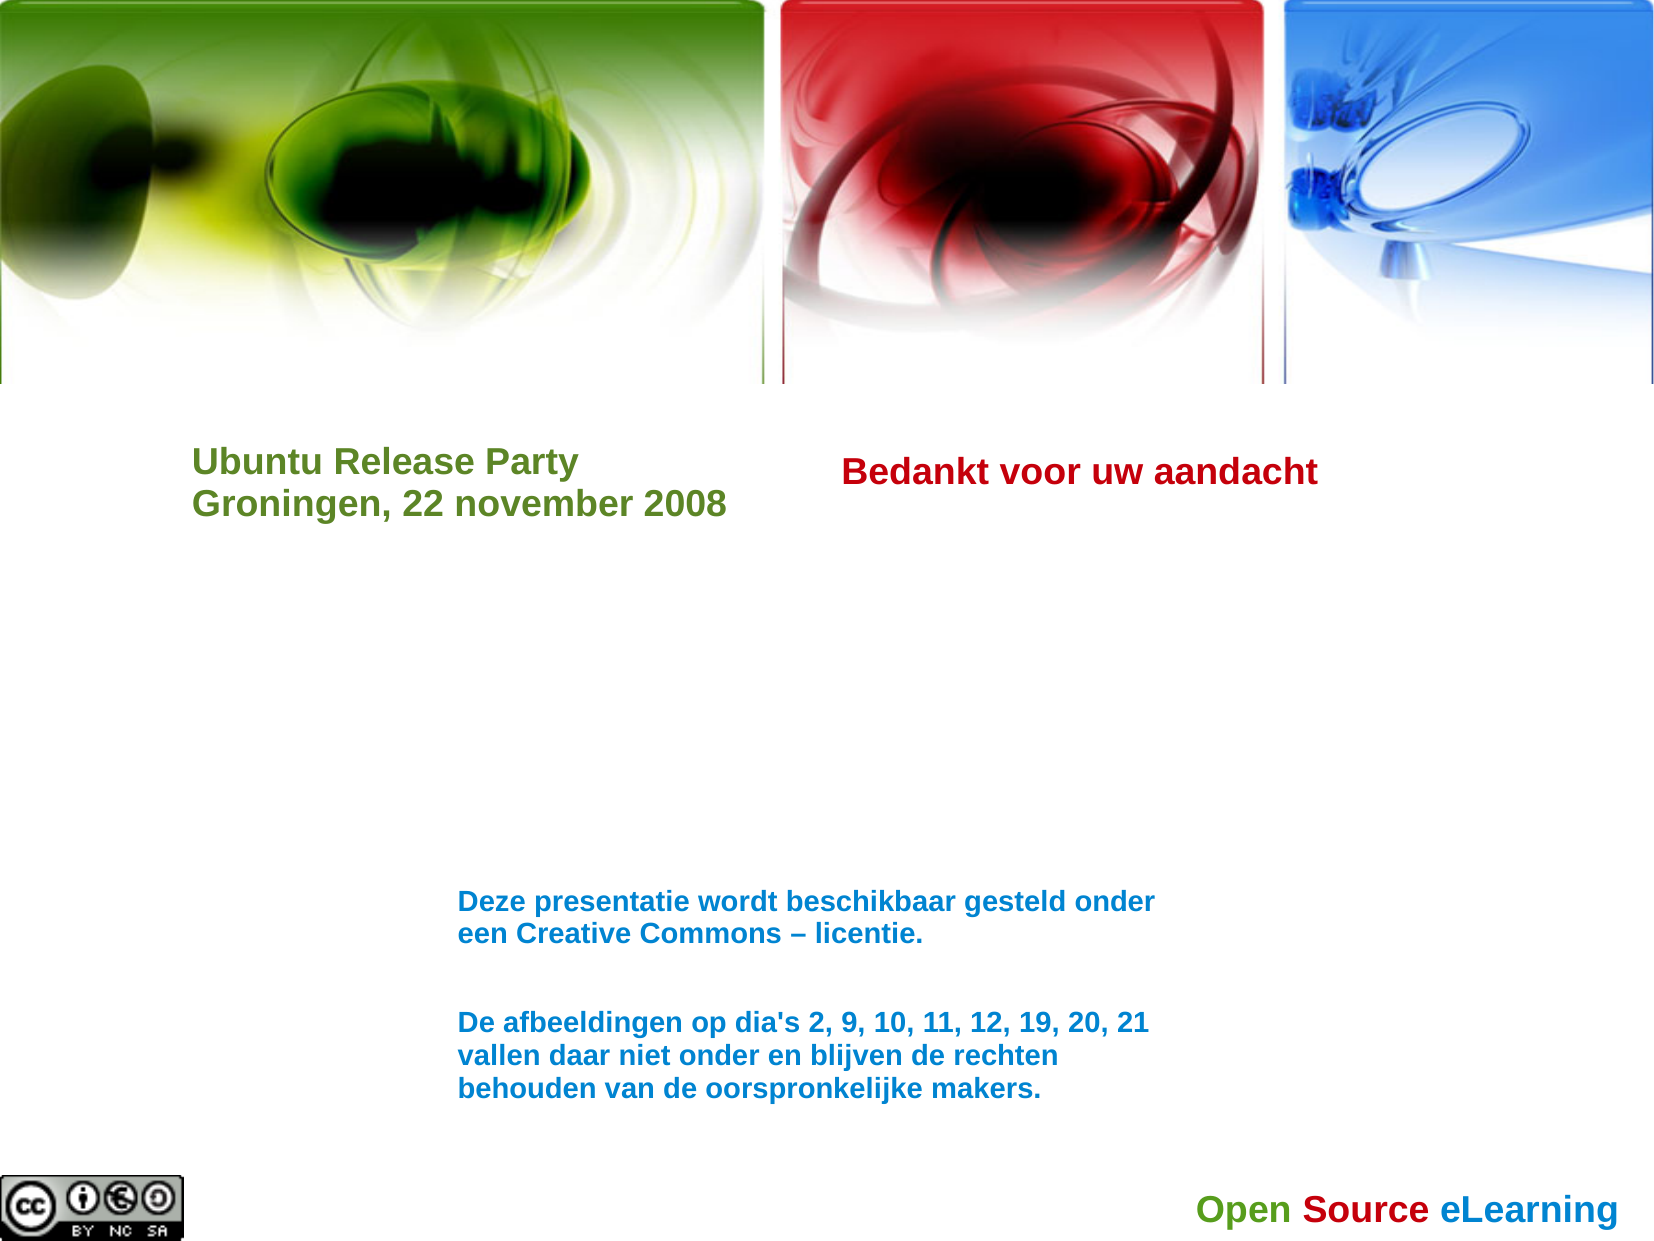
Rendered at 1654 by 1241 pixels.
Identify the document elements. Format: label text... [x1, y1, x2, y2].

text_box Deze presentatie wordt beschikbaar gesteld onder een Creative Commons – licentie. De afbeeldingen op dia's 2, 9, 10, 11, 12, 19, 20, 21 vallen daar niet onder en blijven de rechten behouden van de oorspronkelijke makers. [442, 877, 1182, 1123]
text_box Ubuntu Release Party Groningen, 22 november 2008 [177, 432, 830, 534]
picture [0, 1175, 184, 1241]
text_box Open Source eLearning [1181, 1181, 1654, 1240]
text_box Bedankt voor uw aandacht [826, 442, 1367, 501]
picture [0, 0, 1654, 384]
